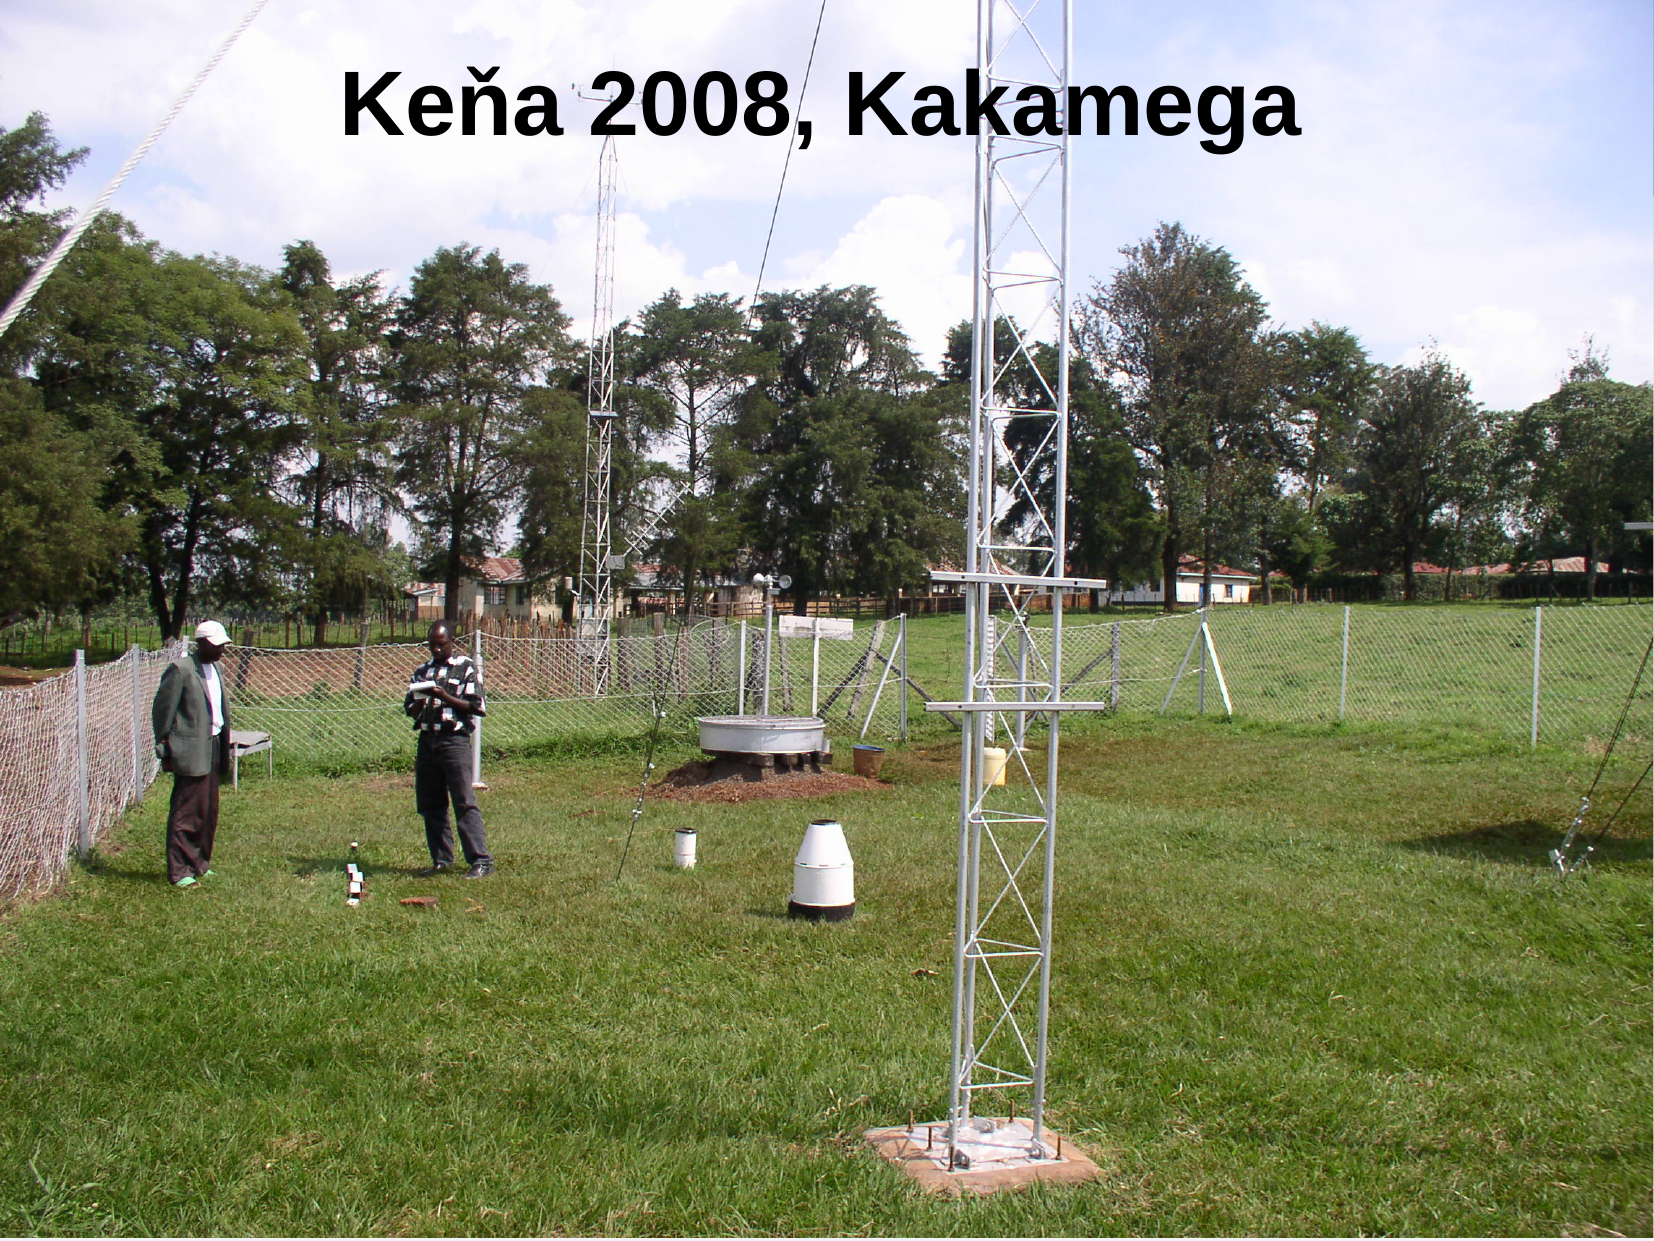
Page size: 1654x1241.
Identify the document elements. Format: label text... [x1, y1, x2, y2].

picture [0, 0, 1654, 1241]
title Keňa 2008, Kakamega [76, 7, 1565, 200]
